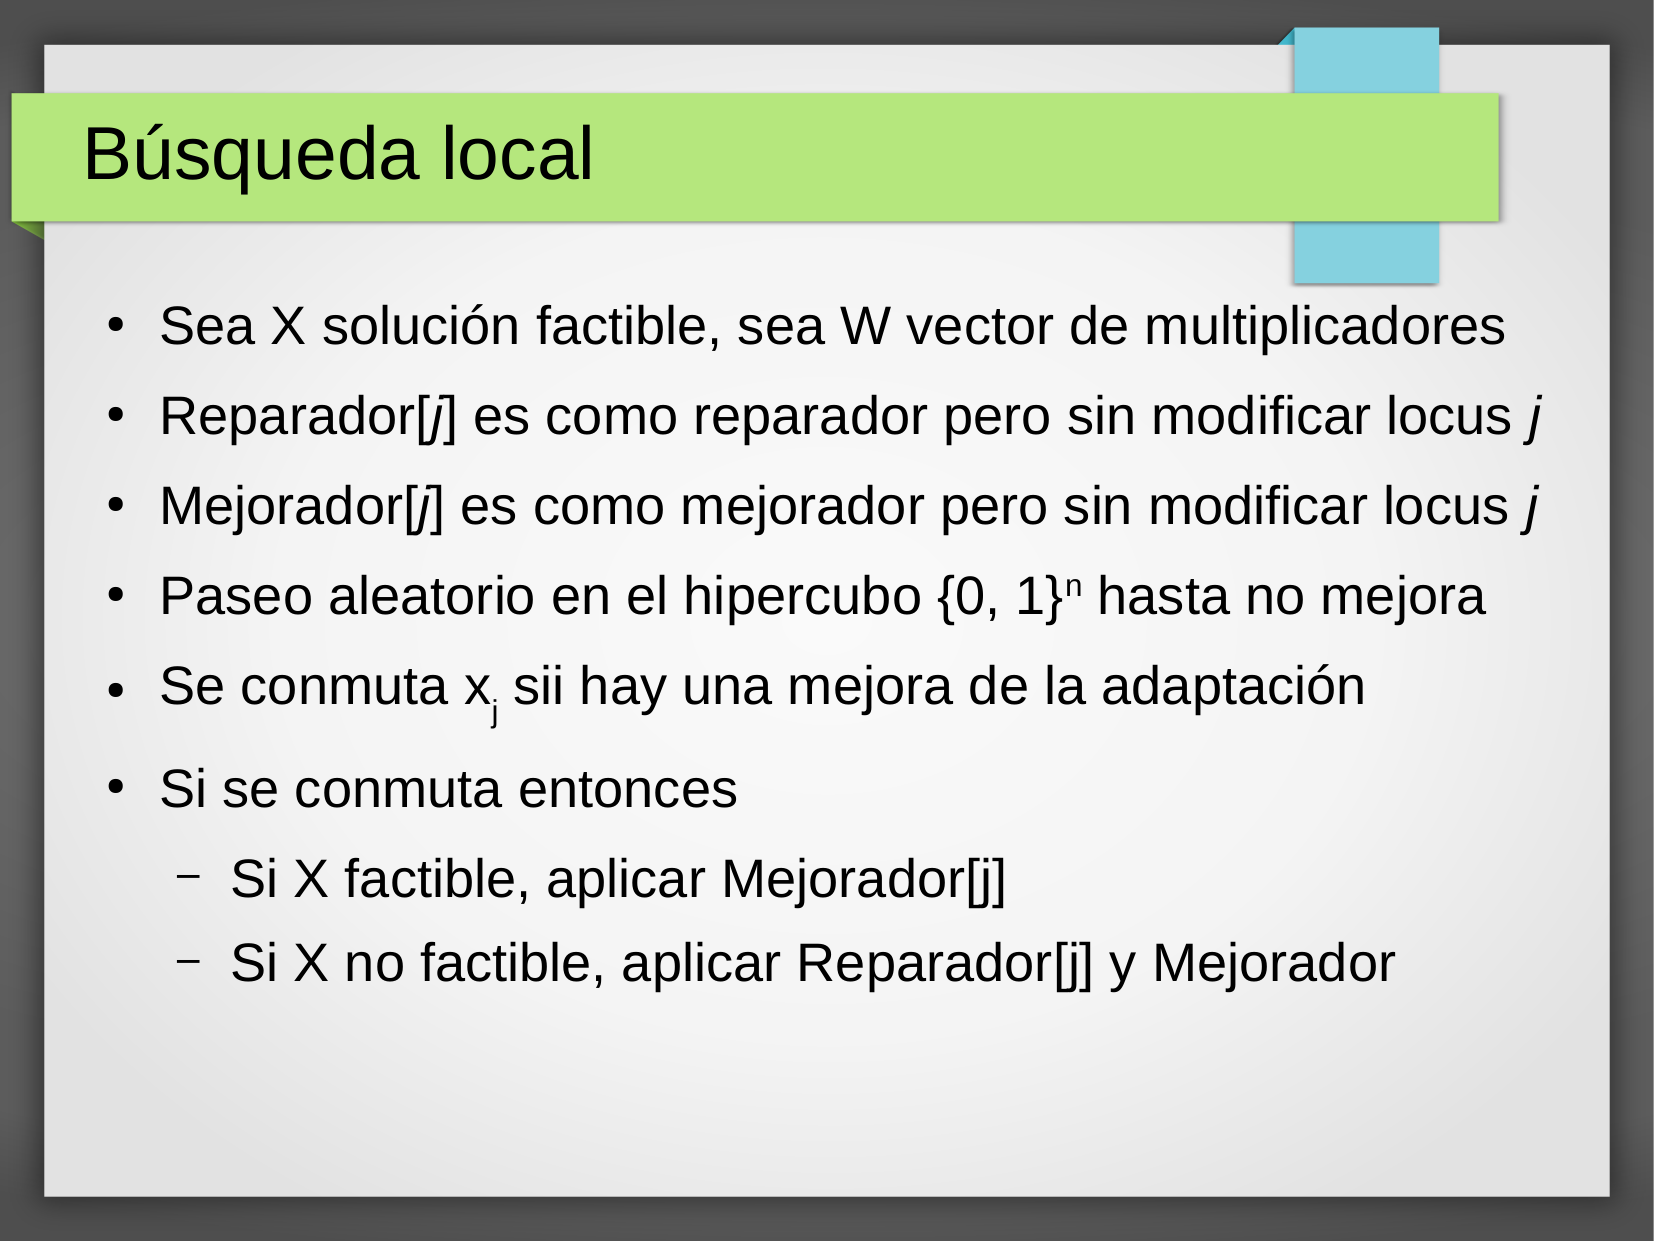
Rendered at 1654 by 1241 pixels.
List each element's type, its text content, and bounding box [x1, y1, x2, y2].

title Búsqueda local [82, 94, 1264, 213]
list Sea X solución factible, sea W vector de multiplicadores Reparador[j] es como reparador pero sin modificar locus j Mejorador[j] es como mejorador pero sin modificar locus j Paseo aleatorio en el hipercubo {0, 1}n hasta no mejora Se conmuta xj sii hay una mejora de la adaptación Si se conmuta entonces Si X factible, aplicar Mejorador[j] Si X no factible, aplicar Reparador[j] y Mejorador [88, 295, 1577, 1015]
picture [0, 0, 1654, 1241]
